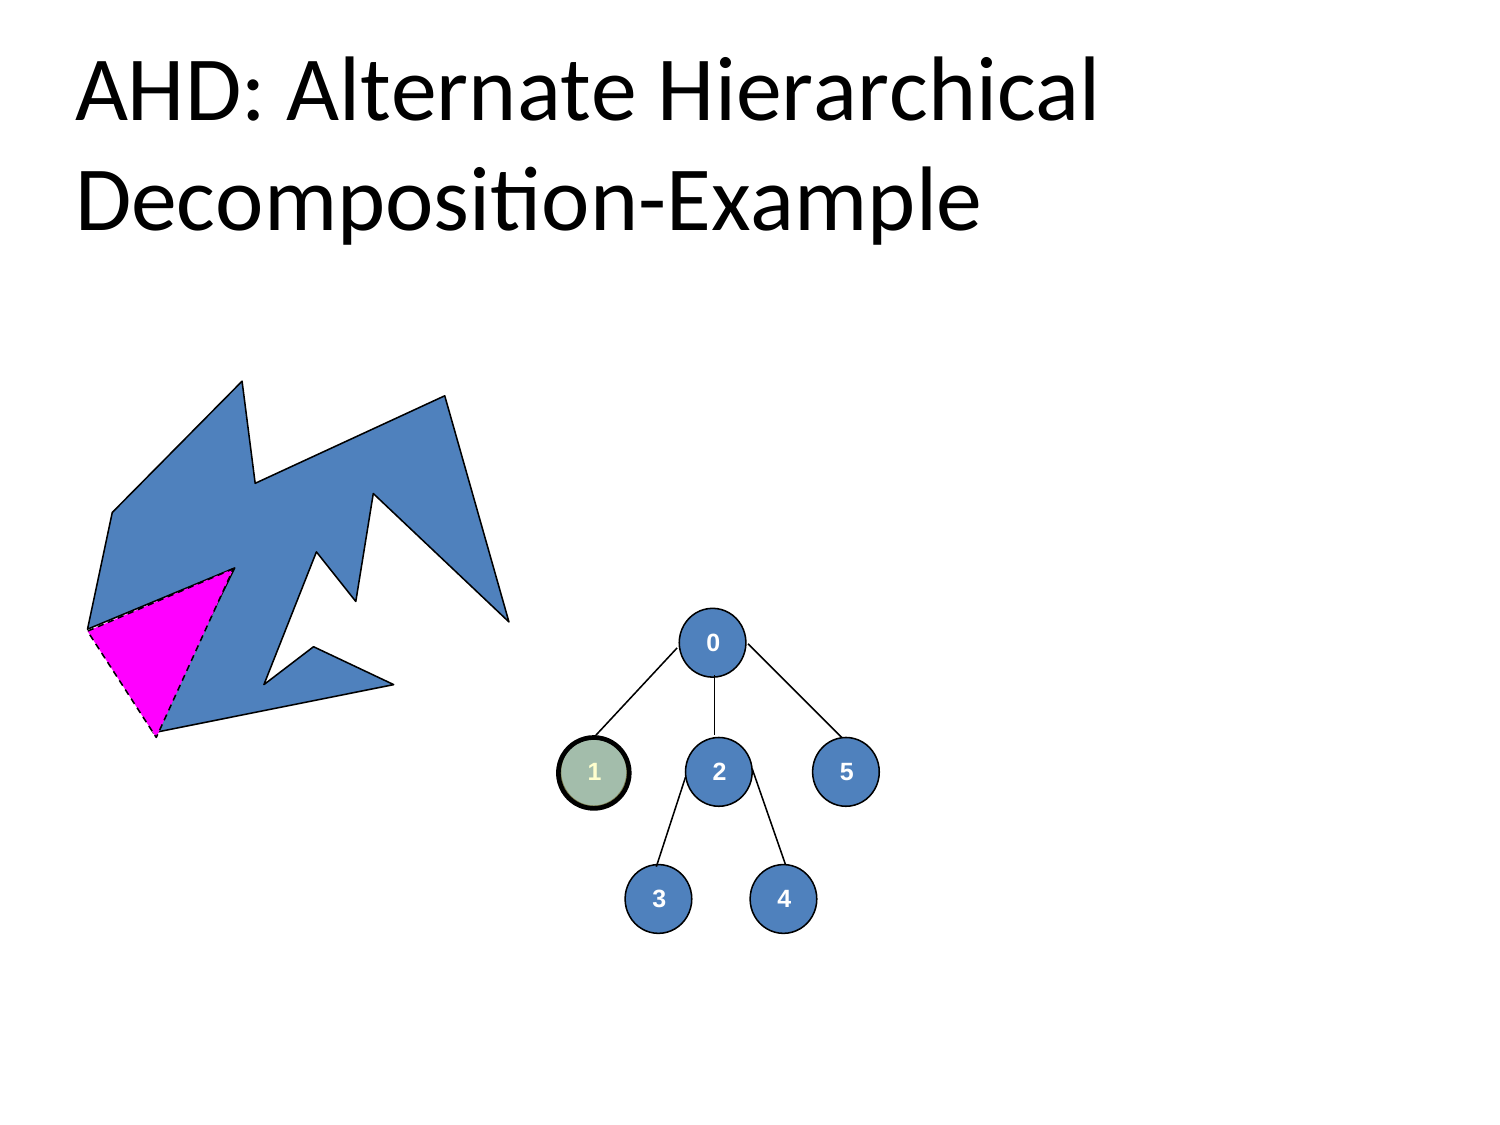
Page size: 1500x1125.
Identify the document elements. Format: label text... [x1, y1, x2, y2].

text_box [87, 381, 509, 738]
text_box [679, 608, 738, 678]
title AHD: Alternate Hierarchical Decomposition-Example [75, 28, 1425, 249]
text_box [625, 864, 684, 934]
text_box 3 [637, 874, 694, 921]
text_box 2 [697, 747, 755, 794]
text_box [685, 737, 745, 807]
text_box 1 [624, 778, 630, 794]
text_box 5 [825, 747, 882, 794]
text_box [558, 737, 630, 809]
text_box 4 [762, 874, 819, 921]
text_box 1 [620, 747, 630, 768]
text_box [812, 737, 872, 807]
text_box [750, 864, 809, 934]
text_box 0 [691, 618, 748, 665]
